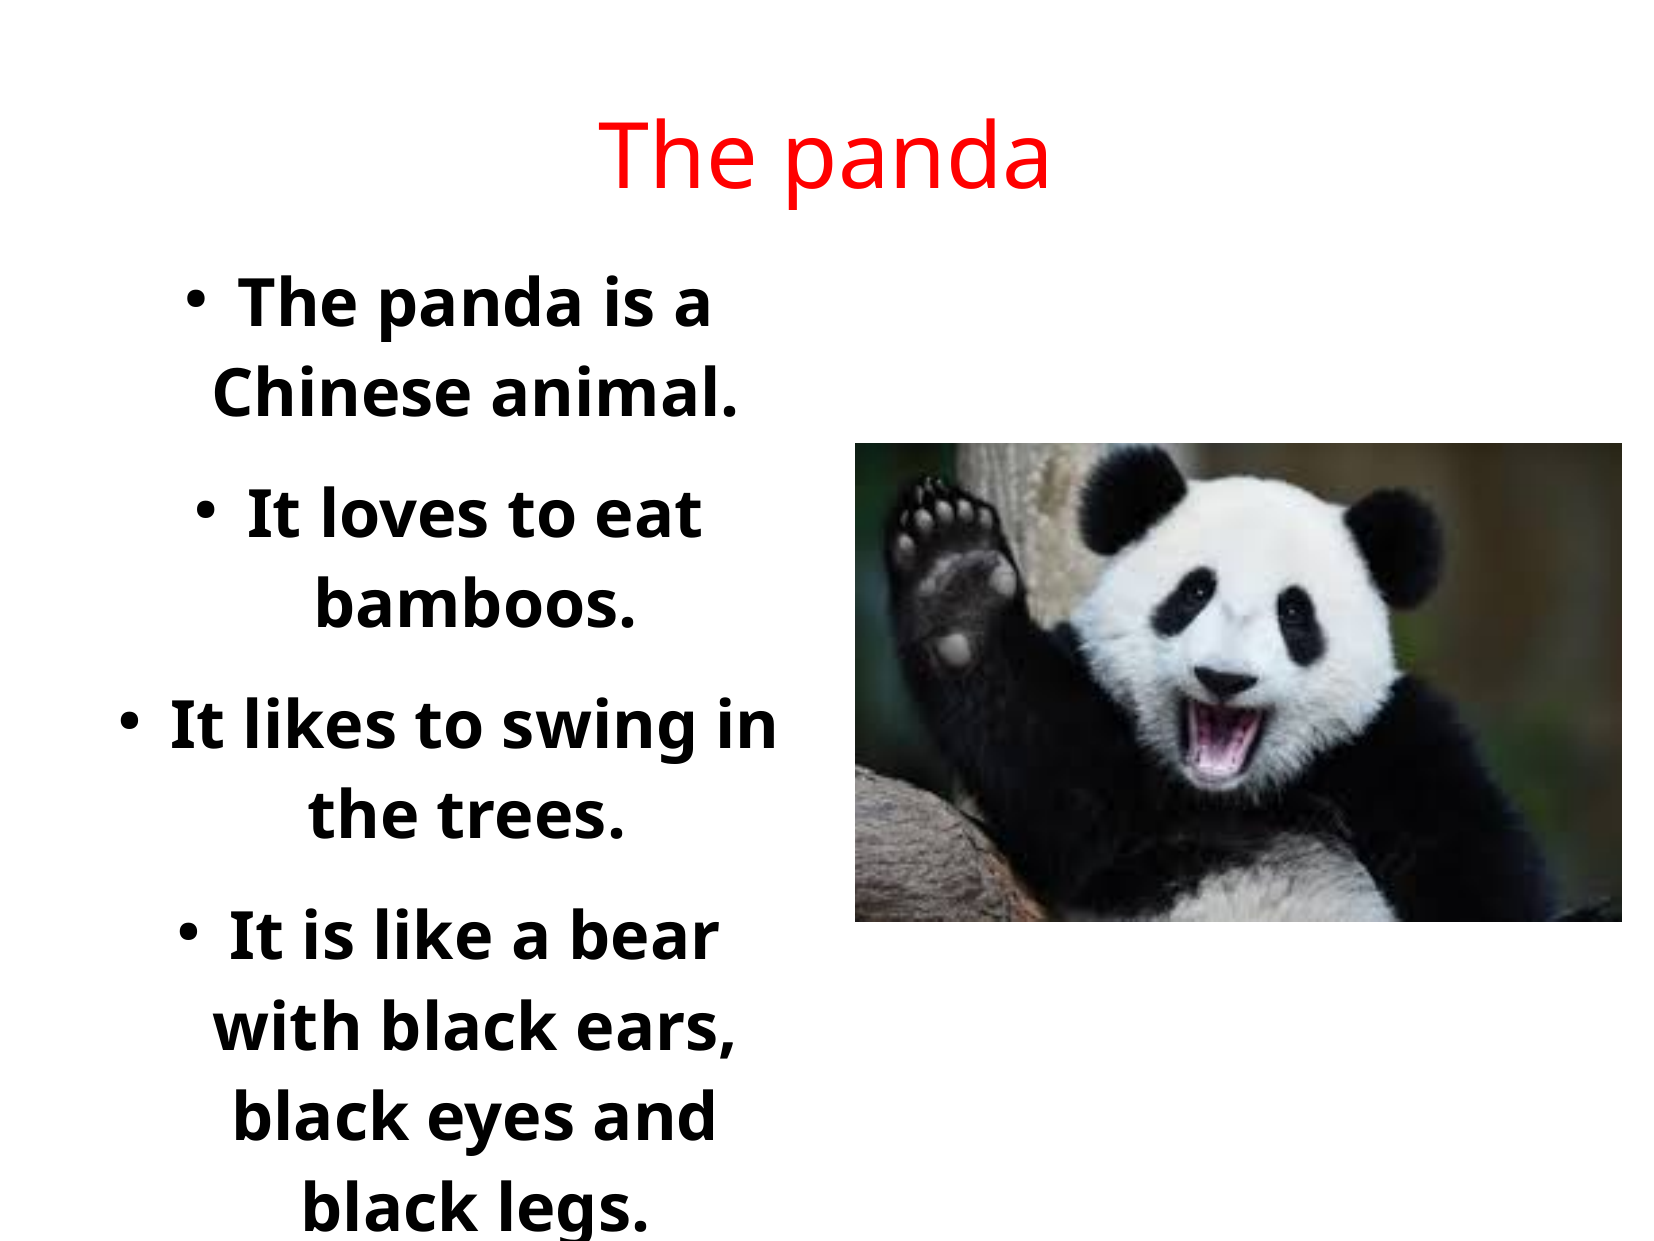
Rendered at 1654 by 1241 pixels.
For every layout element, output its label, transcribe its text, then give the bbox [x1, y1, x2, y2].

title The panda [82, 49, 1571, 257]
picture [855, 443, 1622, 922]
list The panda is a Chinese animal. It loves to eat bamboos. It likes to swing in the trees. It is like a bear with black ears, black eyes and black legs. [77, 254, 804, 1158]
